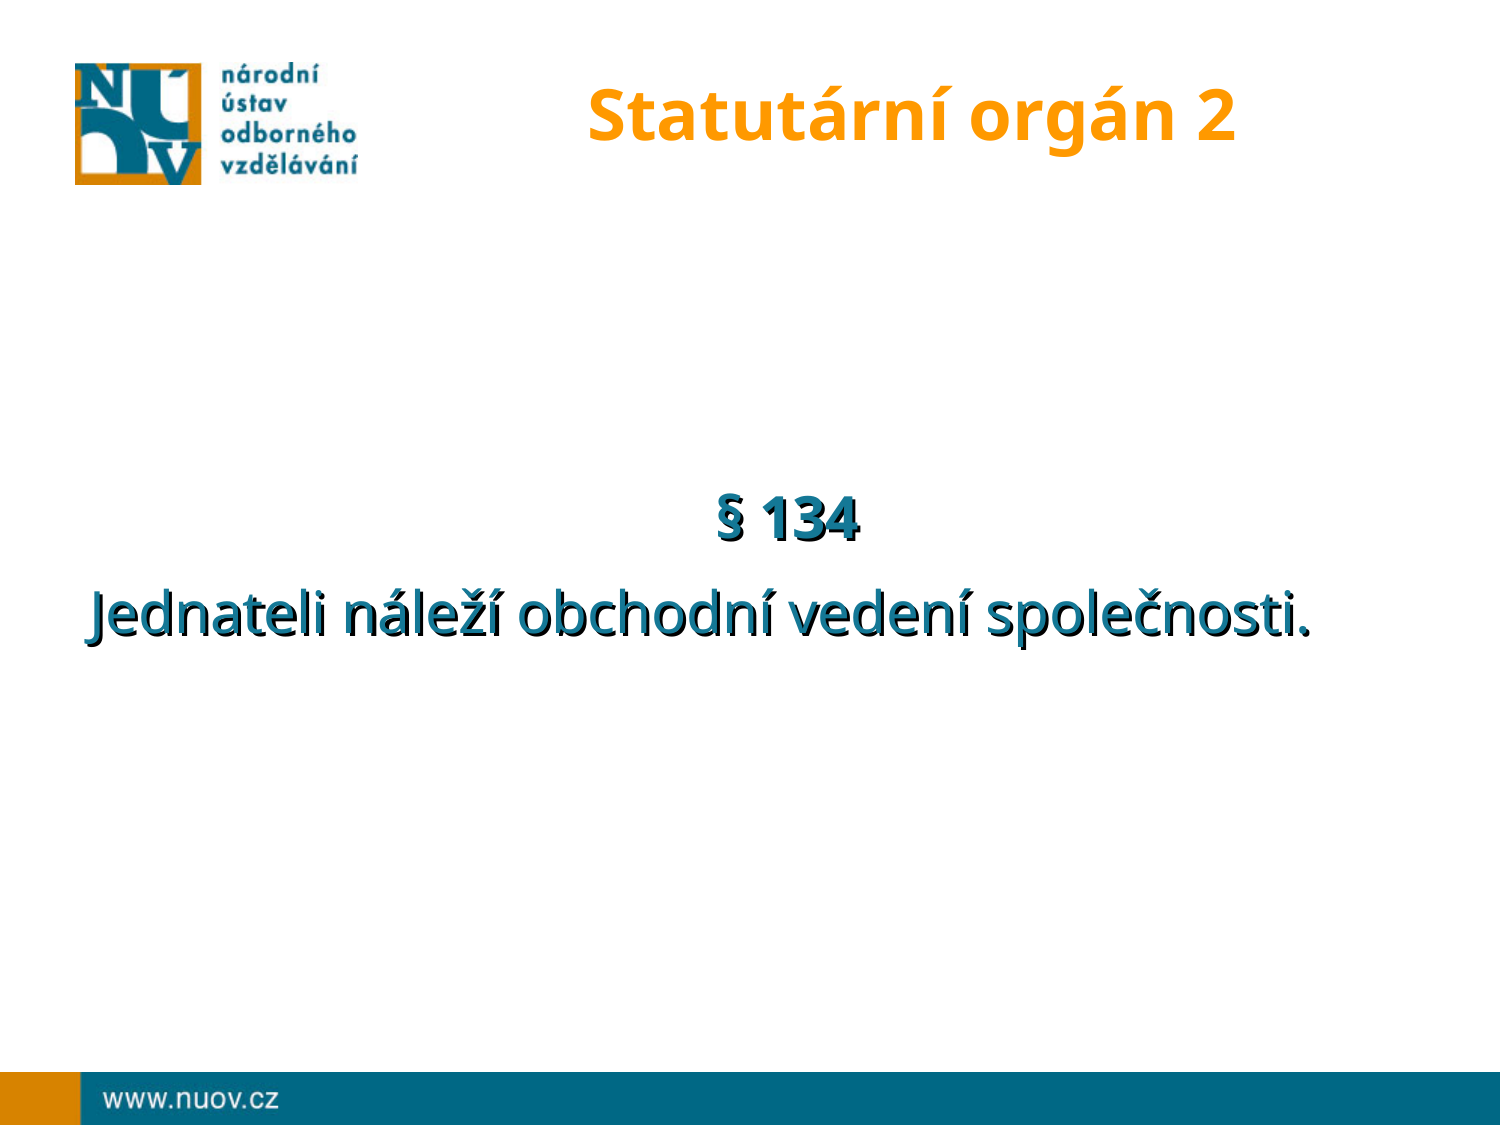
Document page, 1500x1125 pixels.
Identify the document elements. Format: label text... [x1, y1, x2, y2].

title Statutární orgán 2 [399, 37, 1425, 188]
text_box § 134 Jednateli náleží obchodní vedení společnosti. [75, 472, 1500, 653]
text_box [0, 1072, 1500, 1125]
text_box [75, 62, 358, 185]
